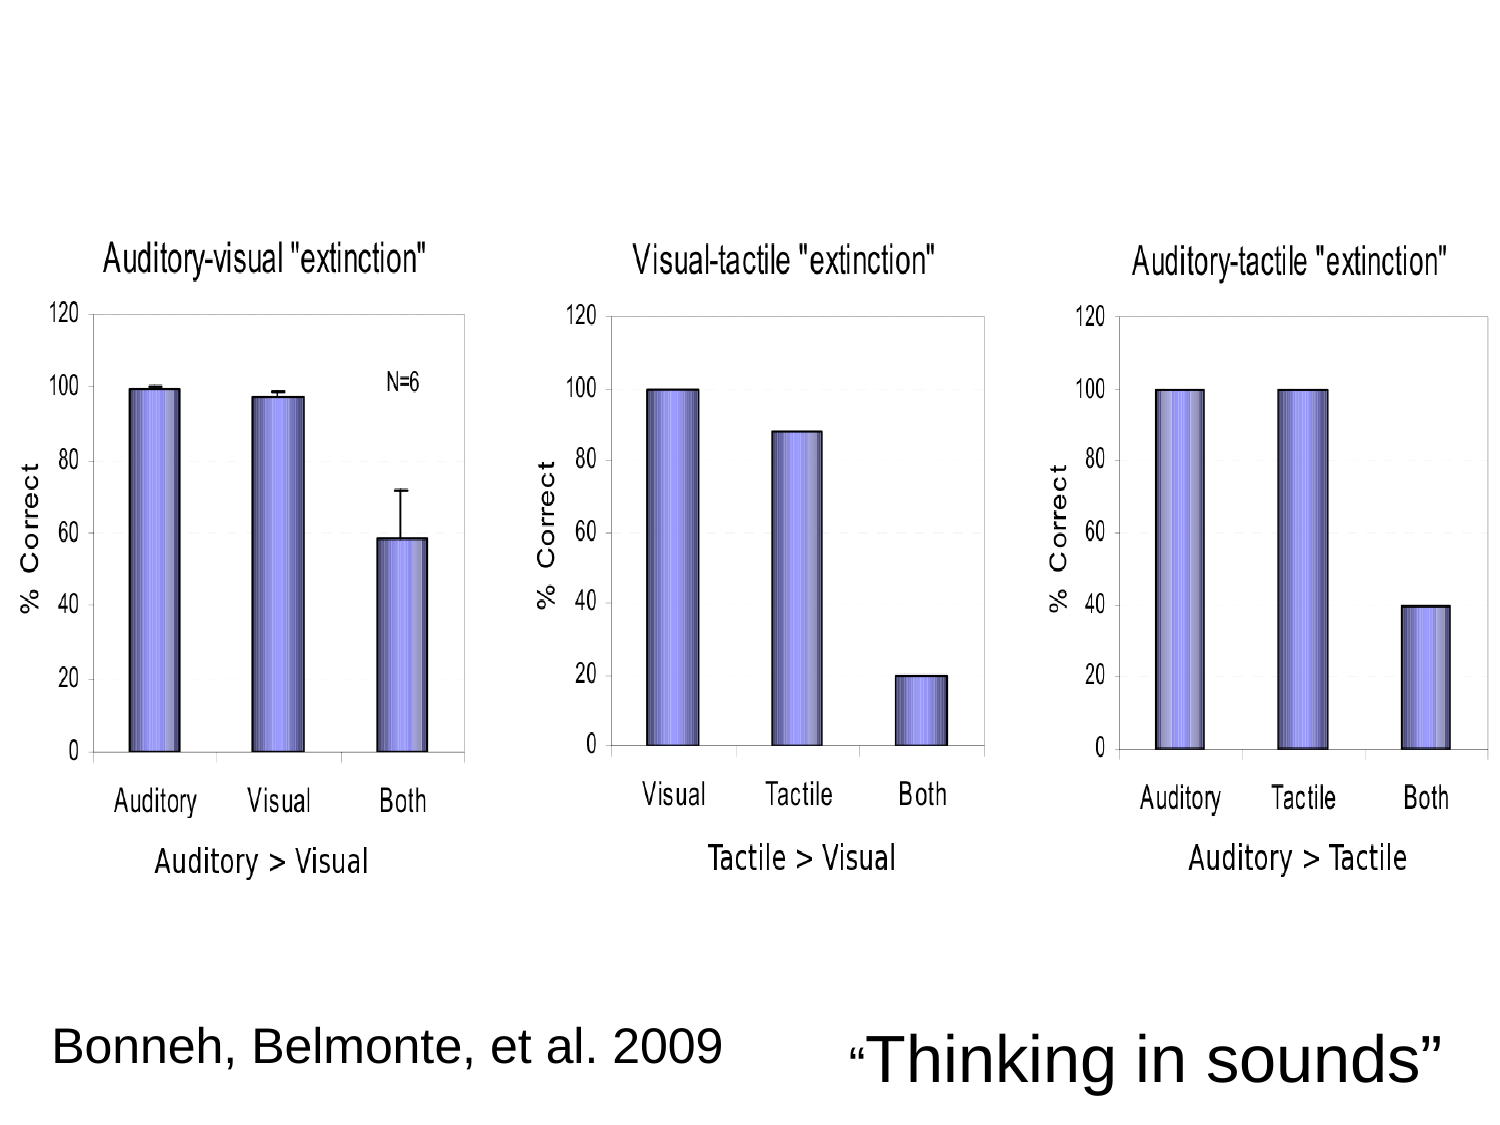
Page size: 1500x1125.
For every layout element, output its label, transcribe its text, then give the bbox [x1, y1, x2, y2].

text_box “Thinking in sounds” [848, 1007, 1445, 1074]
picture [0, 222, 1500, 897]
text_box Bonneh, Belmonte, et al. 2009 [51, 1007, 725, 1067]
